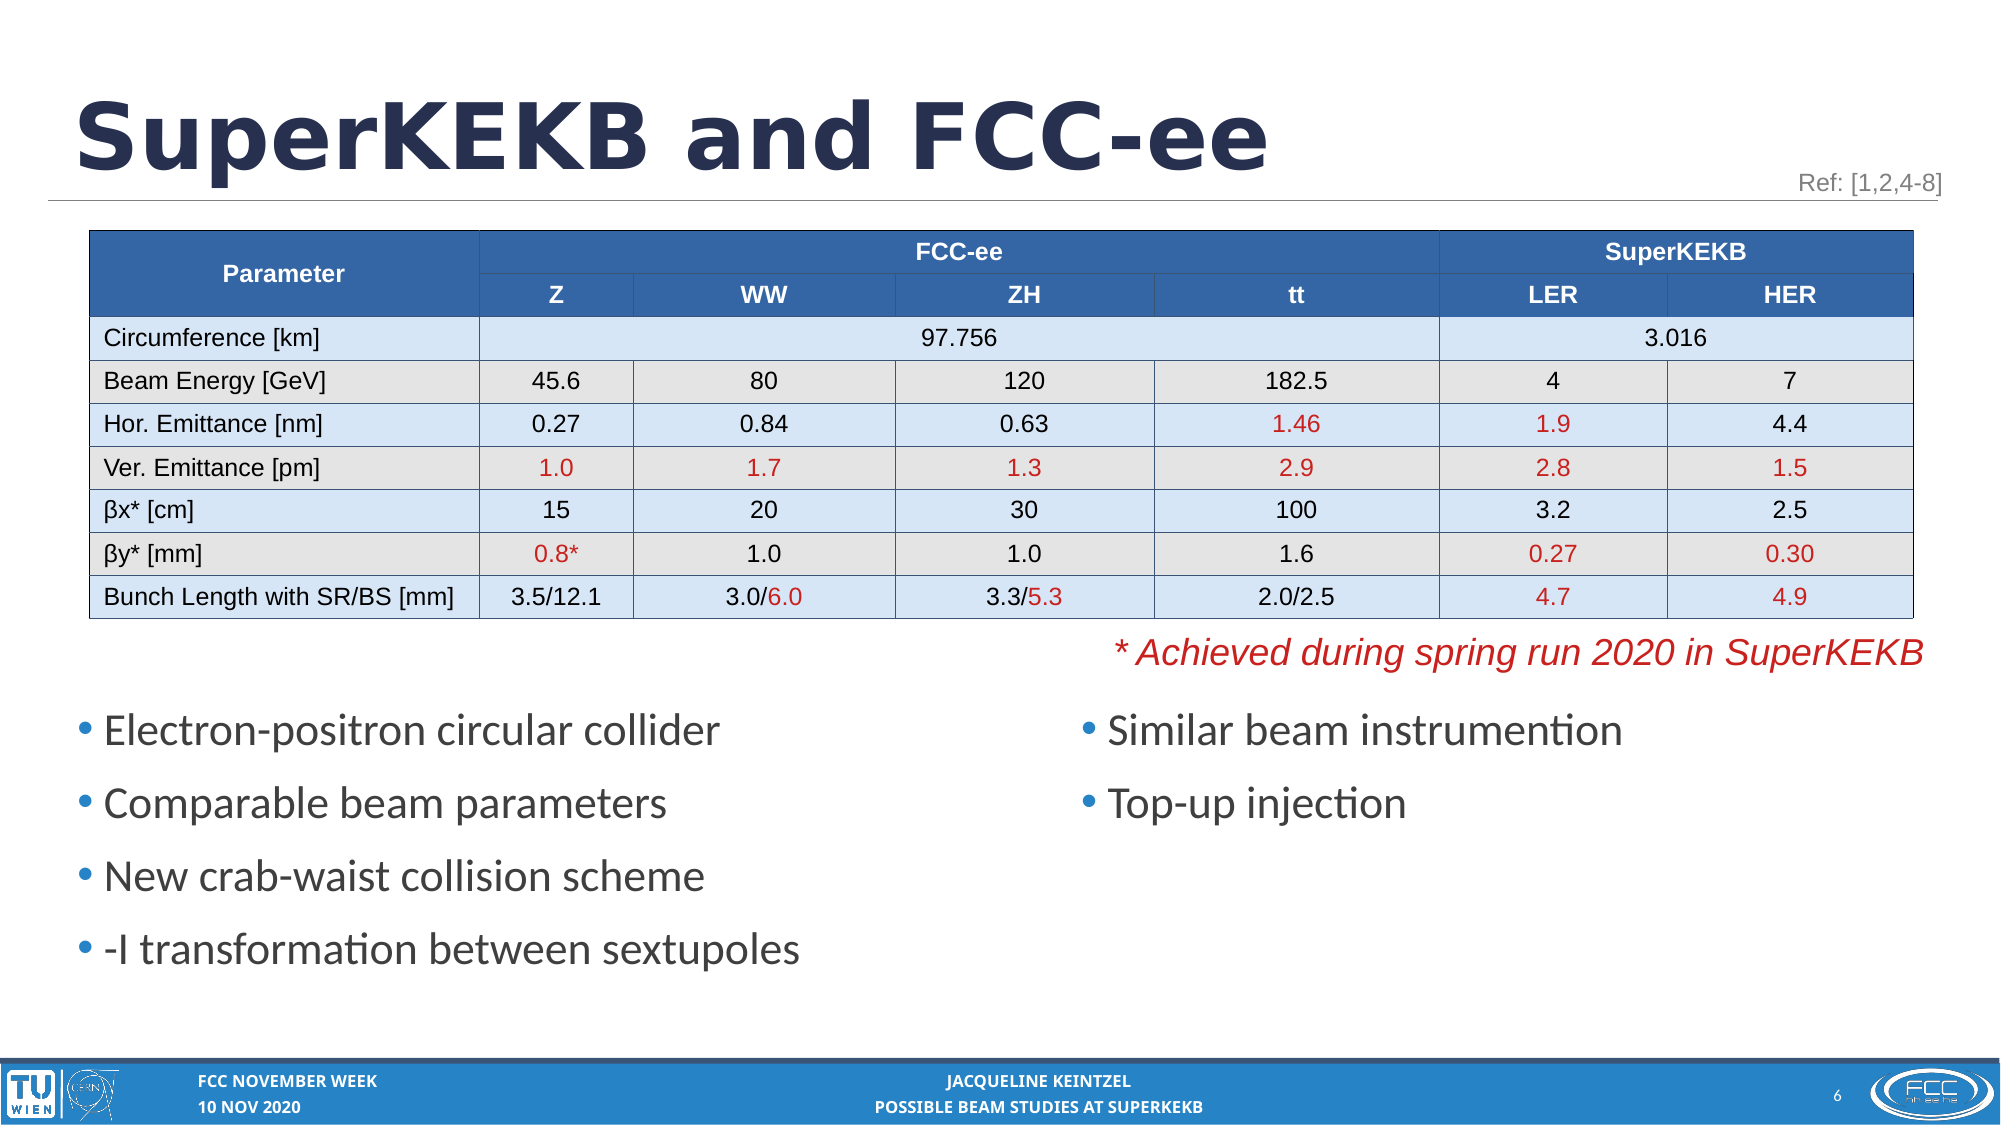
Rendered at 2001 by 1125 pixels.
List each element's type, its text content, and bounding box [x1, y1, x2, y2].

table_cell 0.8* [480, 533, 633, 575]
table_cell HER [1668, 274, 1913, 317]
table_cell βy* [mm] [90, 533, 479, 575]
table_cell 1.7 [634, 447, 895, 489]
table_cell 2.8 [1440, 447, 1667, 489]
table_cell 30 [896, 490, 1154, 532]
table_cell 4.9 [1668, 576, 1913, 618]
table_cell Bunch Length with SR/BS [mm] [90, 576, 479, 618]
table_cell Circumference [km] [90, 317, 479, 360]
text_box Ref: [1,2,4-8] [1783, 159, 1967, 219]
table_cell 120 [896, 361, 1154, 403]
table_header Parameter [90, 231, 479, 316]
table_cell LER [1440, 274, 1667, 317]
table_cell 1.6 [1155, 533, 1439, 575]
text_box Similar beam instrumention Top-up injection [1080, 698, 1914, 1016]
text_box Electron-positron circular collider Comparable beam parameters New crab-waist collision scheme -I transformation between sextupoles [77, 698, 1080, 1016]
text_box * Achieved during spring run 2020 in SuperKEKB [1098, 620, 1961, 719]
table_cell 97.756 [480, 317, 1439, 360]
table_cell Z [480, 274, 633, 316]
table_cell Ver. Emittance [pm] [90, 447, 479, 489]
table_cell 182.5 [1155, 361, 1439, 403]
table_cell 2.9 [1155, 447, 1439, 489]
table_cell 1.0 [896, 533, 1154, 575]
table_cell 4.4 [1668, 404, 1913, 446]
table_cell 3.016 [1440, 317, 1913, 360]
table_cell 1.0 [480, 447, 633, 489]
table_cell 7 [1668, 361, 1913, 403]
table_cell Beam Energy [GeV] [90, 361, 479, 403]
picture [7, 1070, 55, 1118]
table_header SuperKEKB [1440, 231, 1913, 273]
table_cell 1.0 [634, 533, 895, 575]
table_cell 2.0/2.5 [1155, 576, 1439, 618]
table_cell 100 [1155, 490, 1439, 532]
picture [1869, 1067, 1997, 1122]
table_cell 0.27 [480, 404, 633, 446]
table_cell 1.5 [1668, 447, 1913, 489]
table_cell 20 [634, 490, 895, 532]
table_cell 1.3 [896, 447, 1154, 489]
table_cell 3.5/12.1 [480, 576, 633, 618]
table_cell 2.5 [1668, 490, 1913, 532]
table_cell 1.46 [1155, 404, 1439, 446]
table_cell Hor. Emittance [nm] [90, 404, 479, 446]
table_cell 0.27 [1440, 533, 1667, 575]
table_cell 0.30 [1668, 533, 1913, 575]
table_cell 0.63 [896, 404, 1154, 446]
table_cell 3.0/6.0 [634, 576, 895, 618]
table_cell 1.9 [1440, 404, 1667, 446]
table_cell 4 [1440, 361, 1667, 403]
picture [67, 1069, 119, 1121]
table_cell tt [1155, 274, 1439, 316]
table_cell 4.7 [1440, 576, 1667, 618]
table_cell 0.84 [634, 404, 895, 446]
table_cell 3.3/5.3 [896, 576, 1154, 618]
table_header FCC-ee [480, 231, 1439, 273]
table_cell ZH [896, 274, 1154, 316]
table_cell 3.2 [1440, 490, 1667, 532]
table_cell 45.6 [480, 361, 633, 403]
table_cell 80 [634, 361, 895, 403]
text_box SuperKEKB and FCC-ee [58, 70, 1925, 201]
table_cell 15 [480, 490, 633, 532]
table_cell βx* [cm] [90, 490, 479, 532]
table_cell WW [634, 274, 895, 316]
